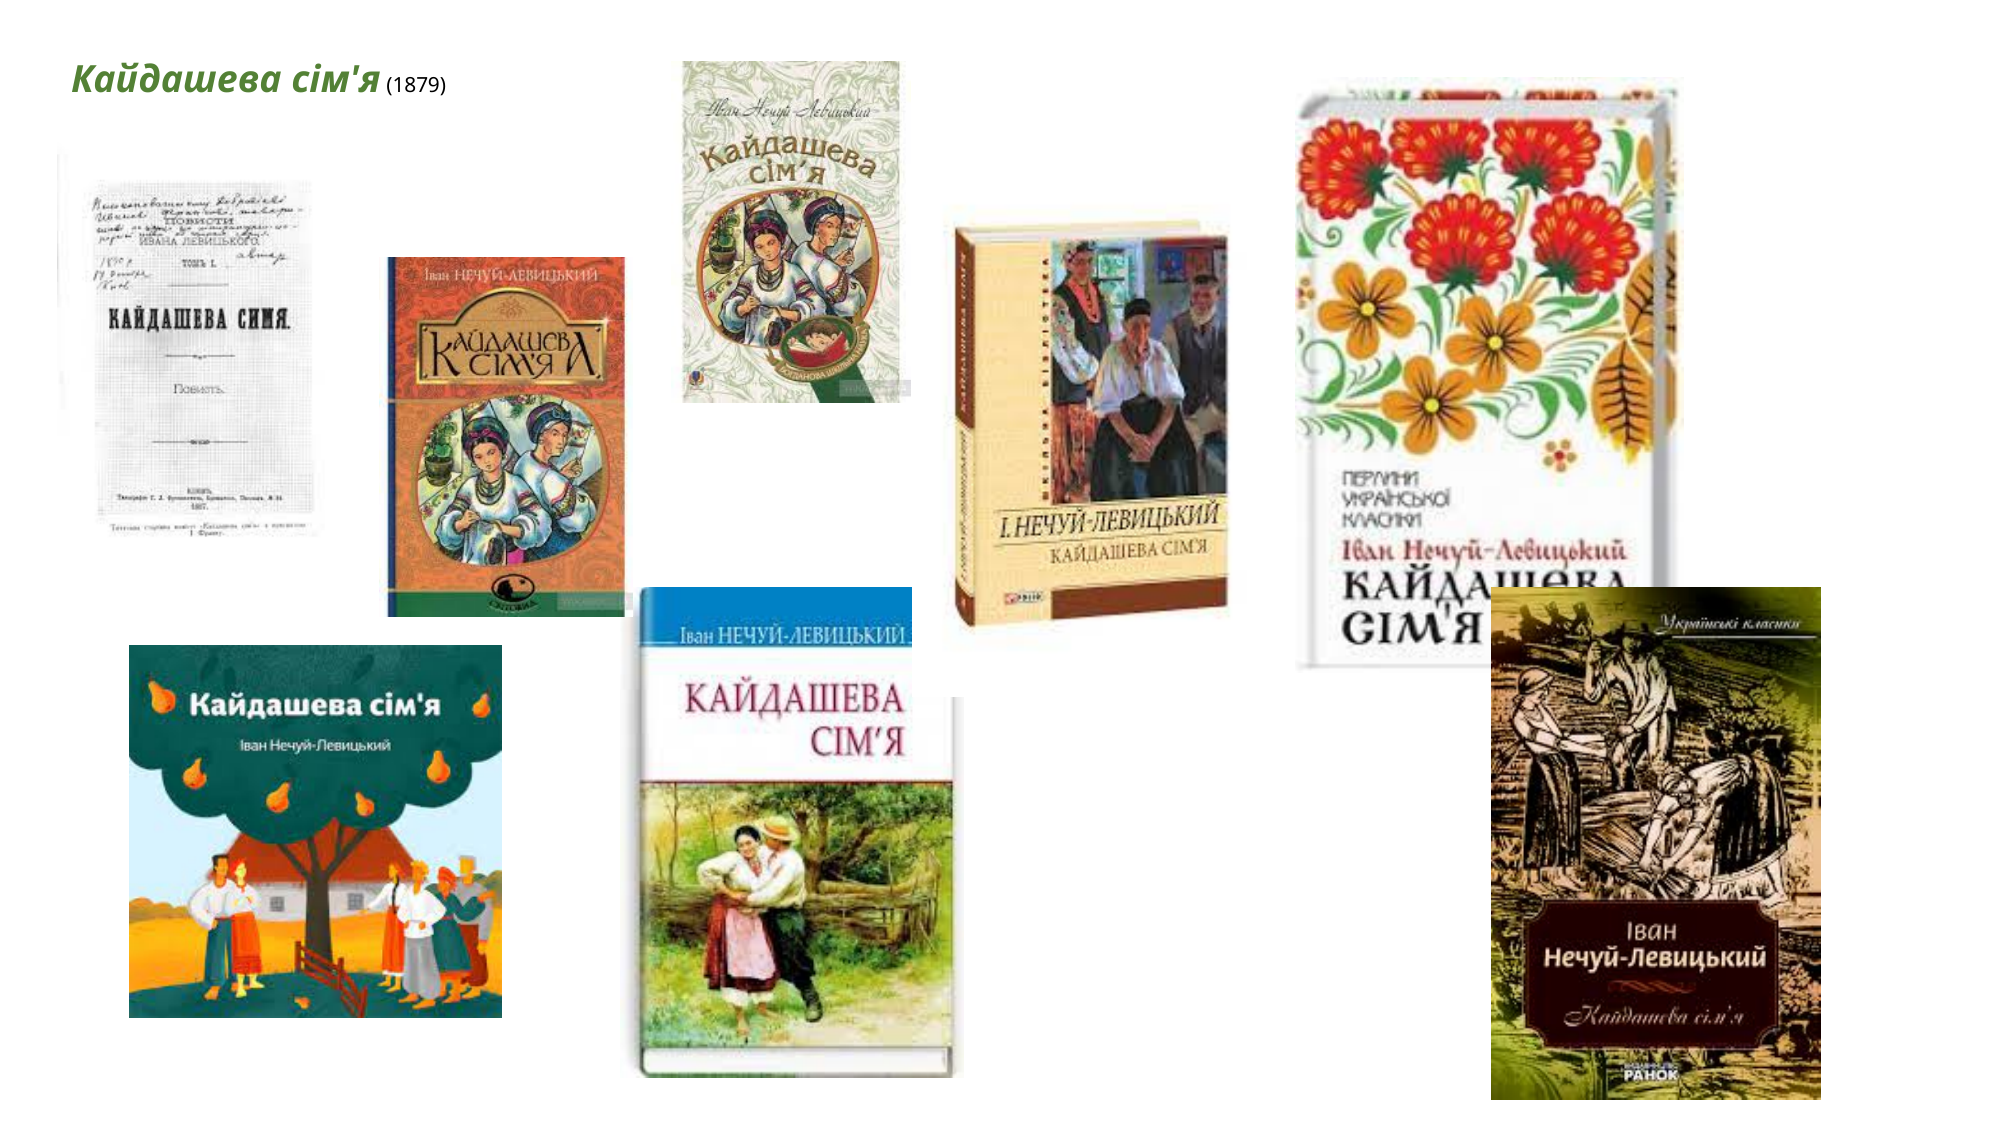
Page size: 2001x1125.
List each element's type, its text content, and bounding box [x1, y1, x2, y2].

text_box Кайдашева сім'я (1879) [56, 47, 1057, 109]
picture [671, 61, 911, 403]
picture [379, 142, 1272, 1078]
picture [57, 142, 344, 588]
picture [129, 645, 502, 1018]
picture [1295, 78, 1821, 1100]
